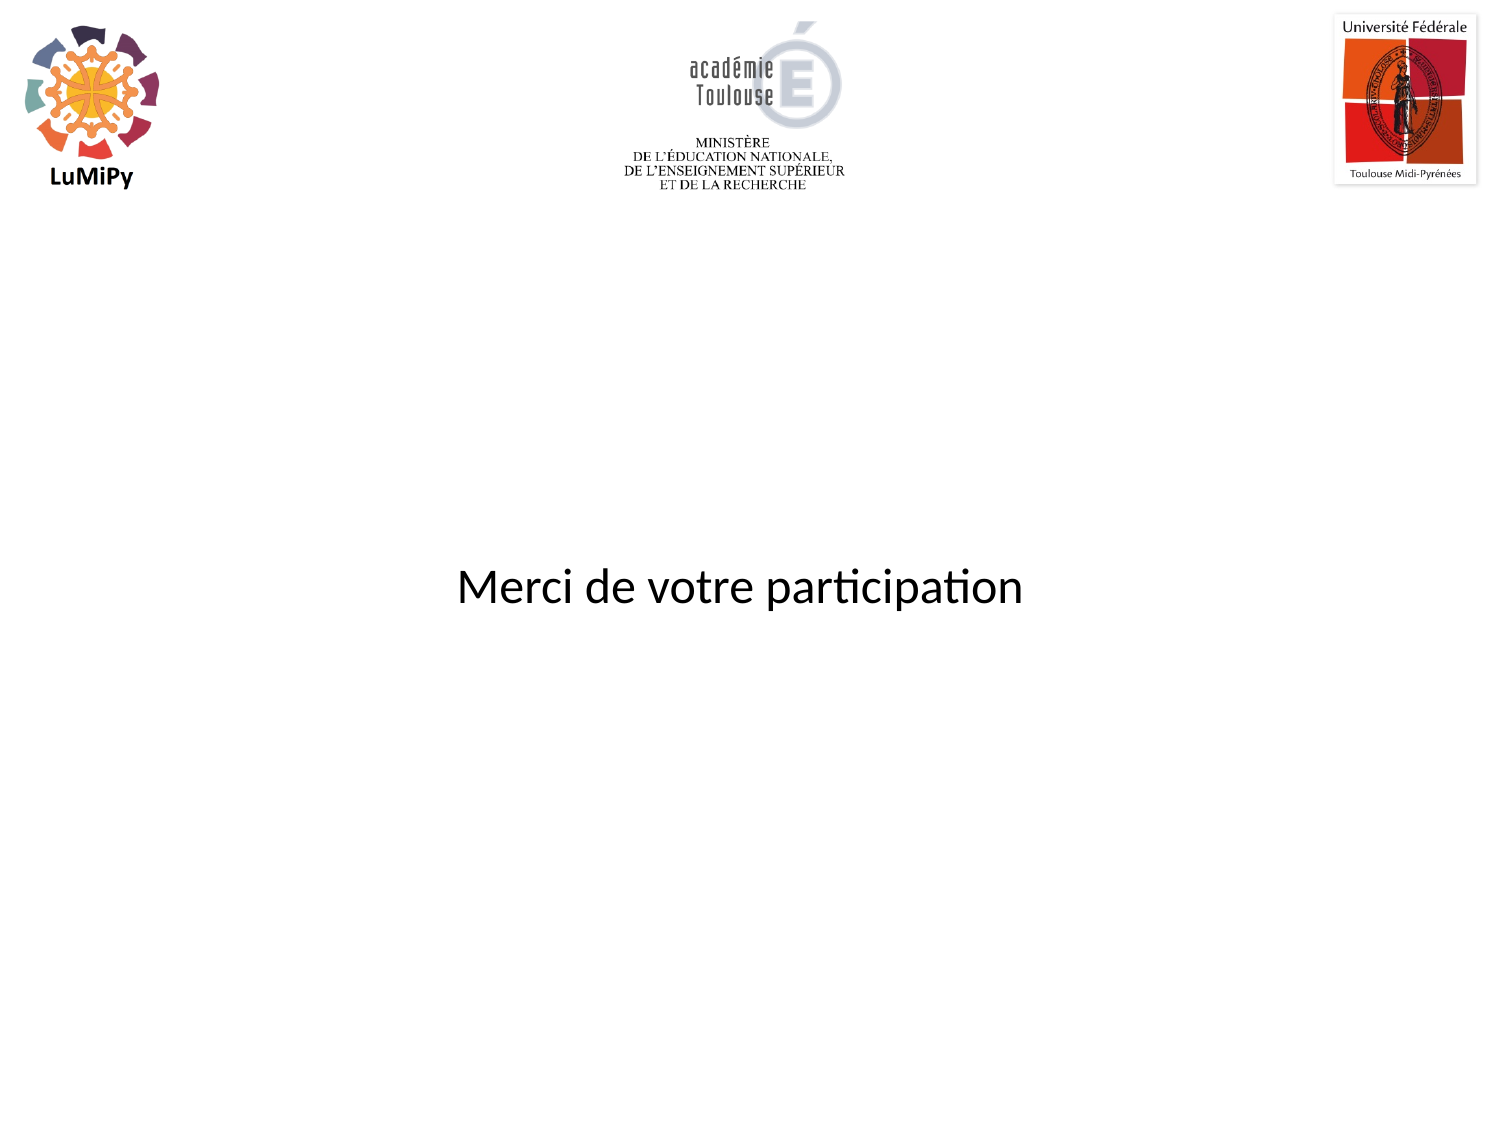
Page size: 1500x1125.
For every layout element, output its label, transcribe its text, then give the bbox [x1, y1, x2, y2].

text_box Merci de votre participation [441, 545, 1046, 622]
picture [1328, 8, 1484, 192]
picture [596, 4, 851, 198]
picture [17, 19, 166, 192]
